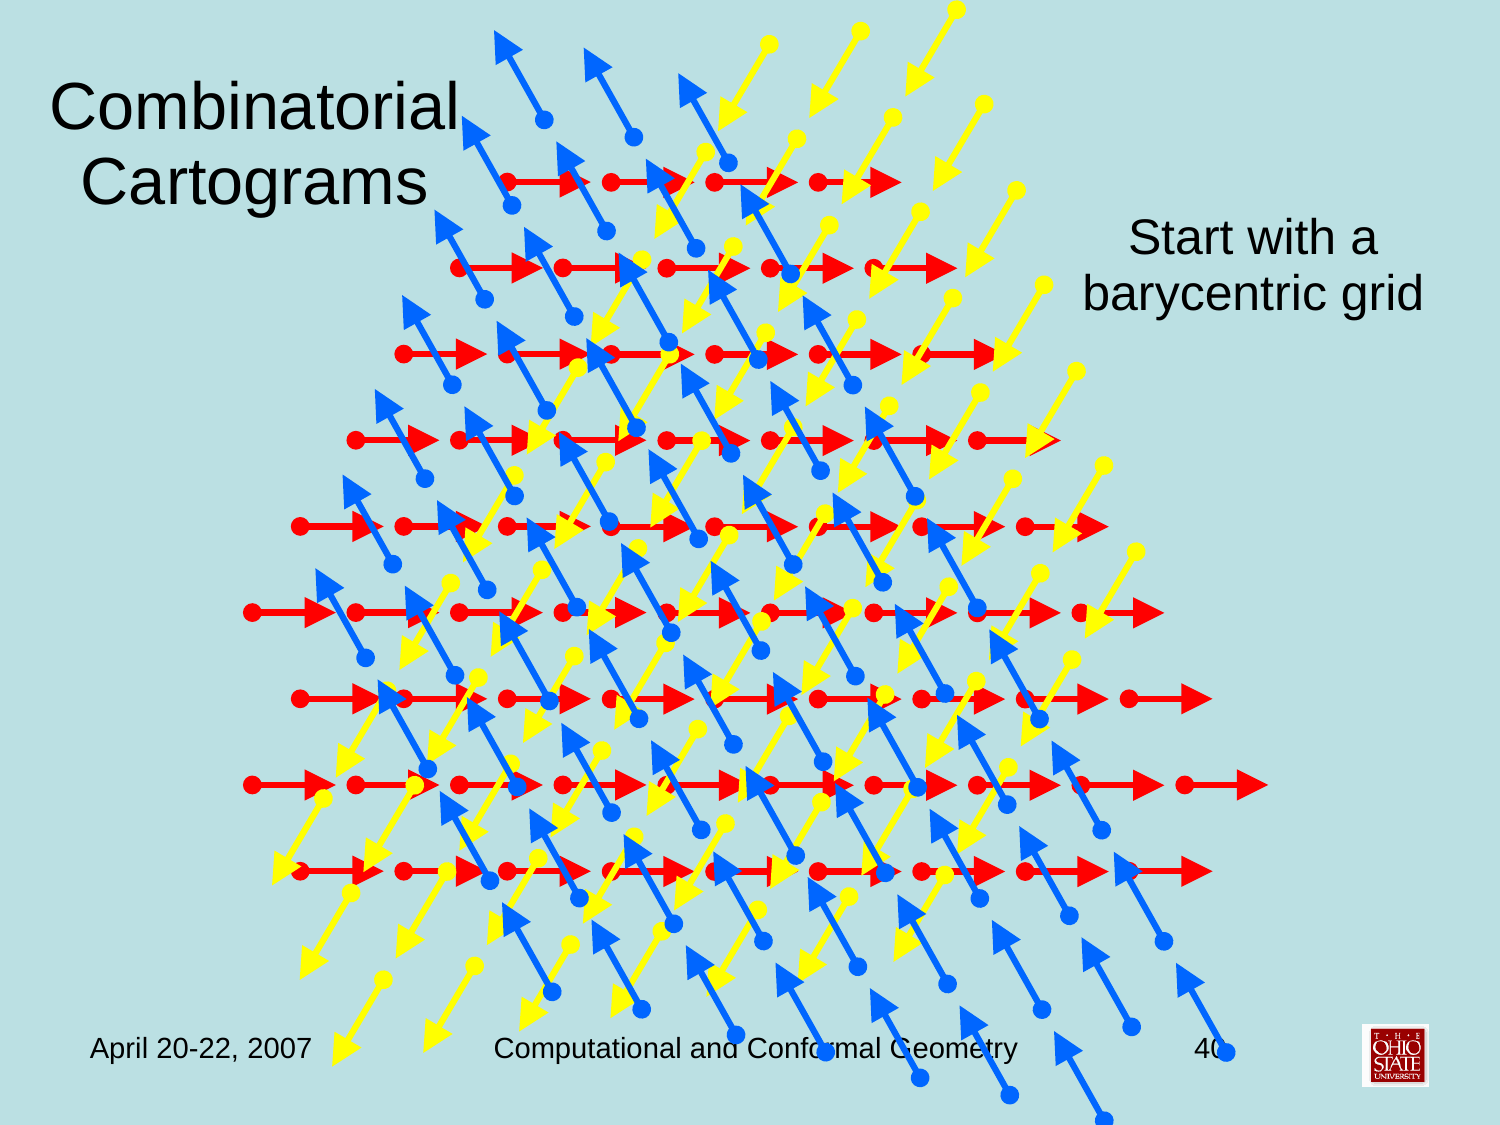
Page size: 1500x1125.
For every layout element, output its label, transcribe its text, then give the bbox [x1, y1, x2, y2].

text_box Start with a barycentric grid [1067, 202, 1440, 329]
text_box Combinatorial Cartograms [34, 61, 476, 227]
picture [1362, 1024, 1429, 1087]
